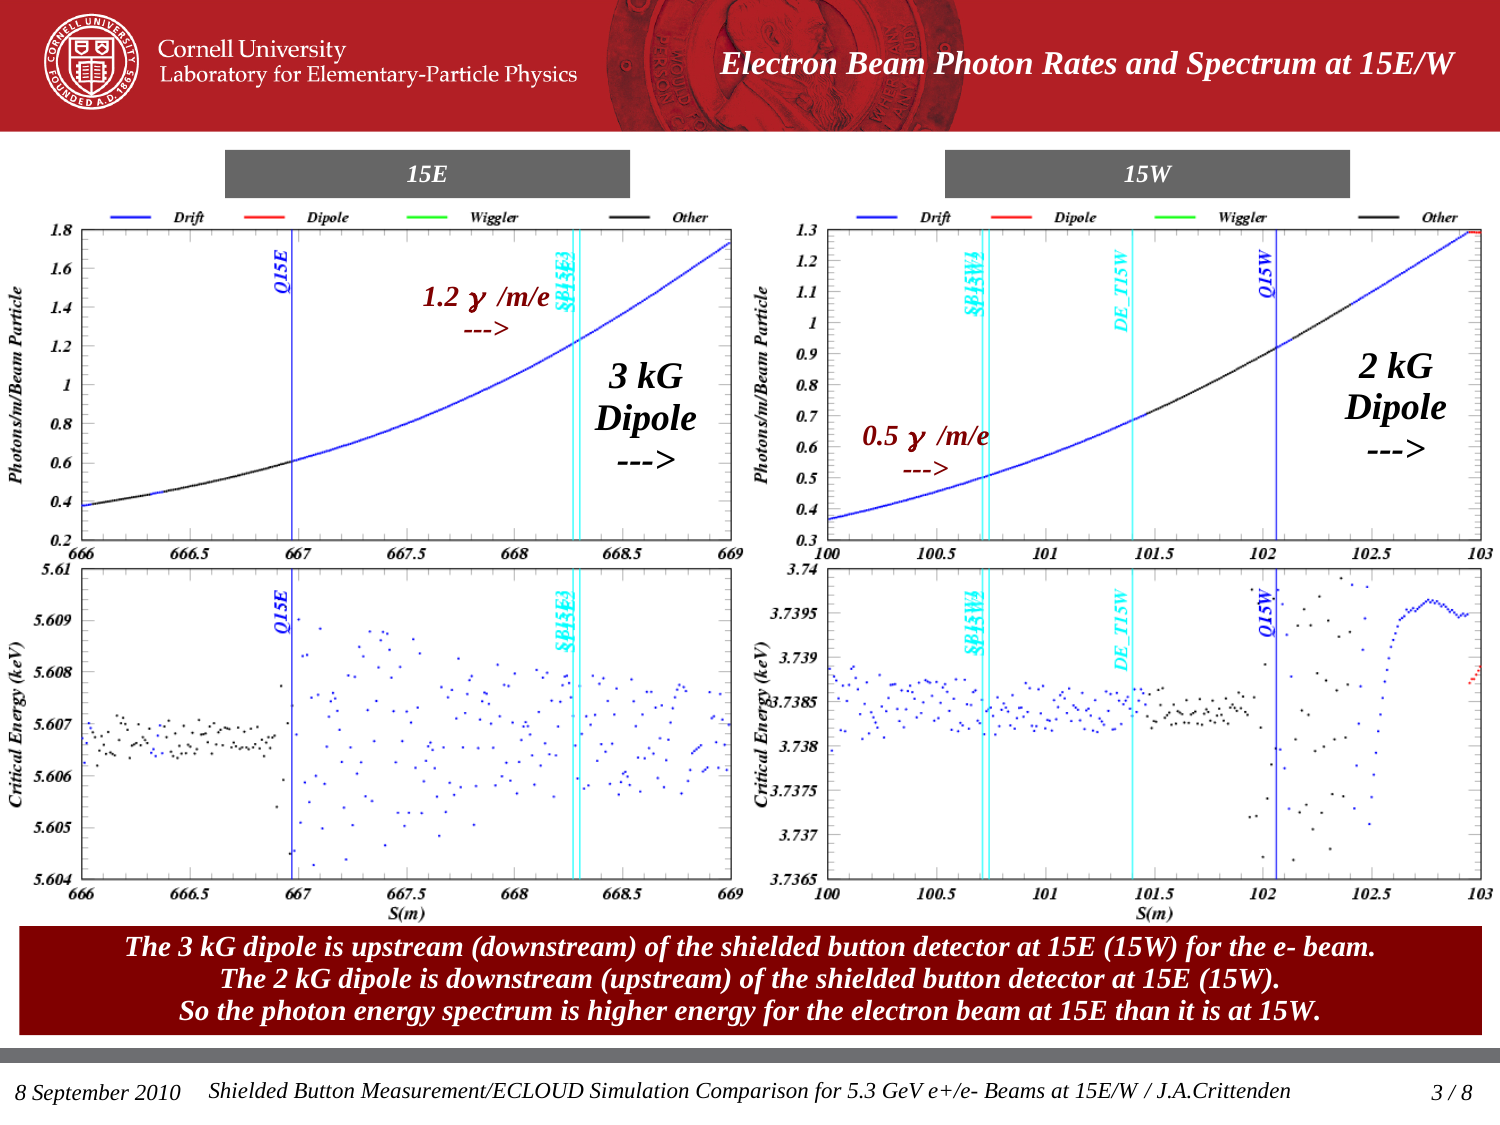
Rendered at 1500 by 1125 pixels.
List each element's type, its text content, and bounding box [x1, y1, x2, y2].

text_box 15E [225, 149, 631, 199]
text_box 0.5 g /m/e ---> [847, 412, 991, 499]
text_box Electron Beam Photon Rates and Spectrum at 15E/W [675, 45, 1500, 121]
text_box 15W [945, 149, 1351, 199]
text_box 2 kG Dipole ---> [1330, 337, 1463, 477]
text_box The 3 kG dipole is upstream (downstream) of the shielded button detector at 15E (15W) for the e- beam. The 2 kG dipole is downstream (upstream) of the shielded button detector at 15E (15W). So the photon energy spectrum is higher energy for the electron beam at 15E than it is at 15W. [19, 926, 1482, 1036]
picture [0, 0, 1500, 132]
text_box 1.2 g /m/e ---> [408, 273, 551, 359]
text_box 3 kG Dipole ---> [580, 348, 713, 488]
picture [0, 209, 1500, 926]
